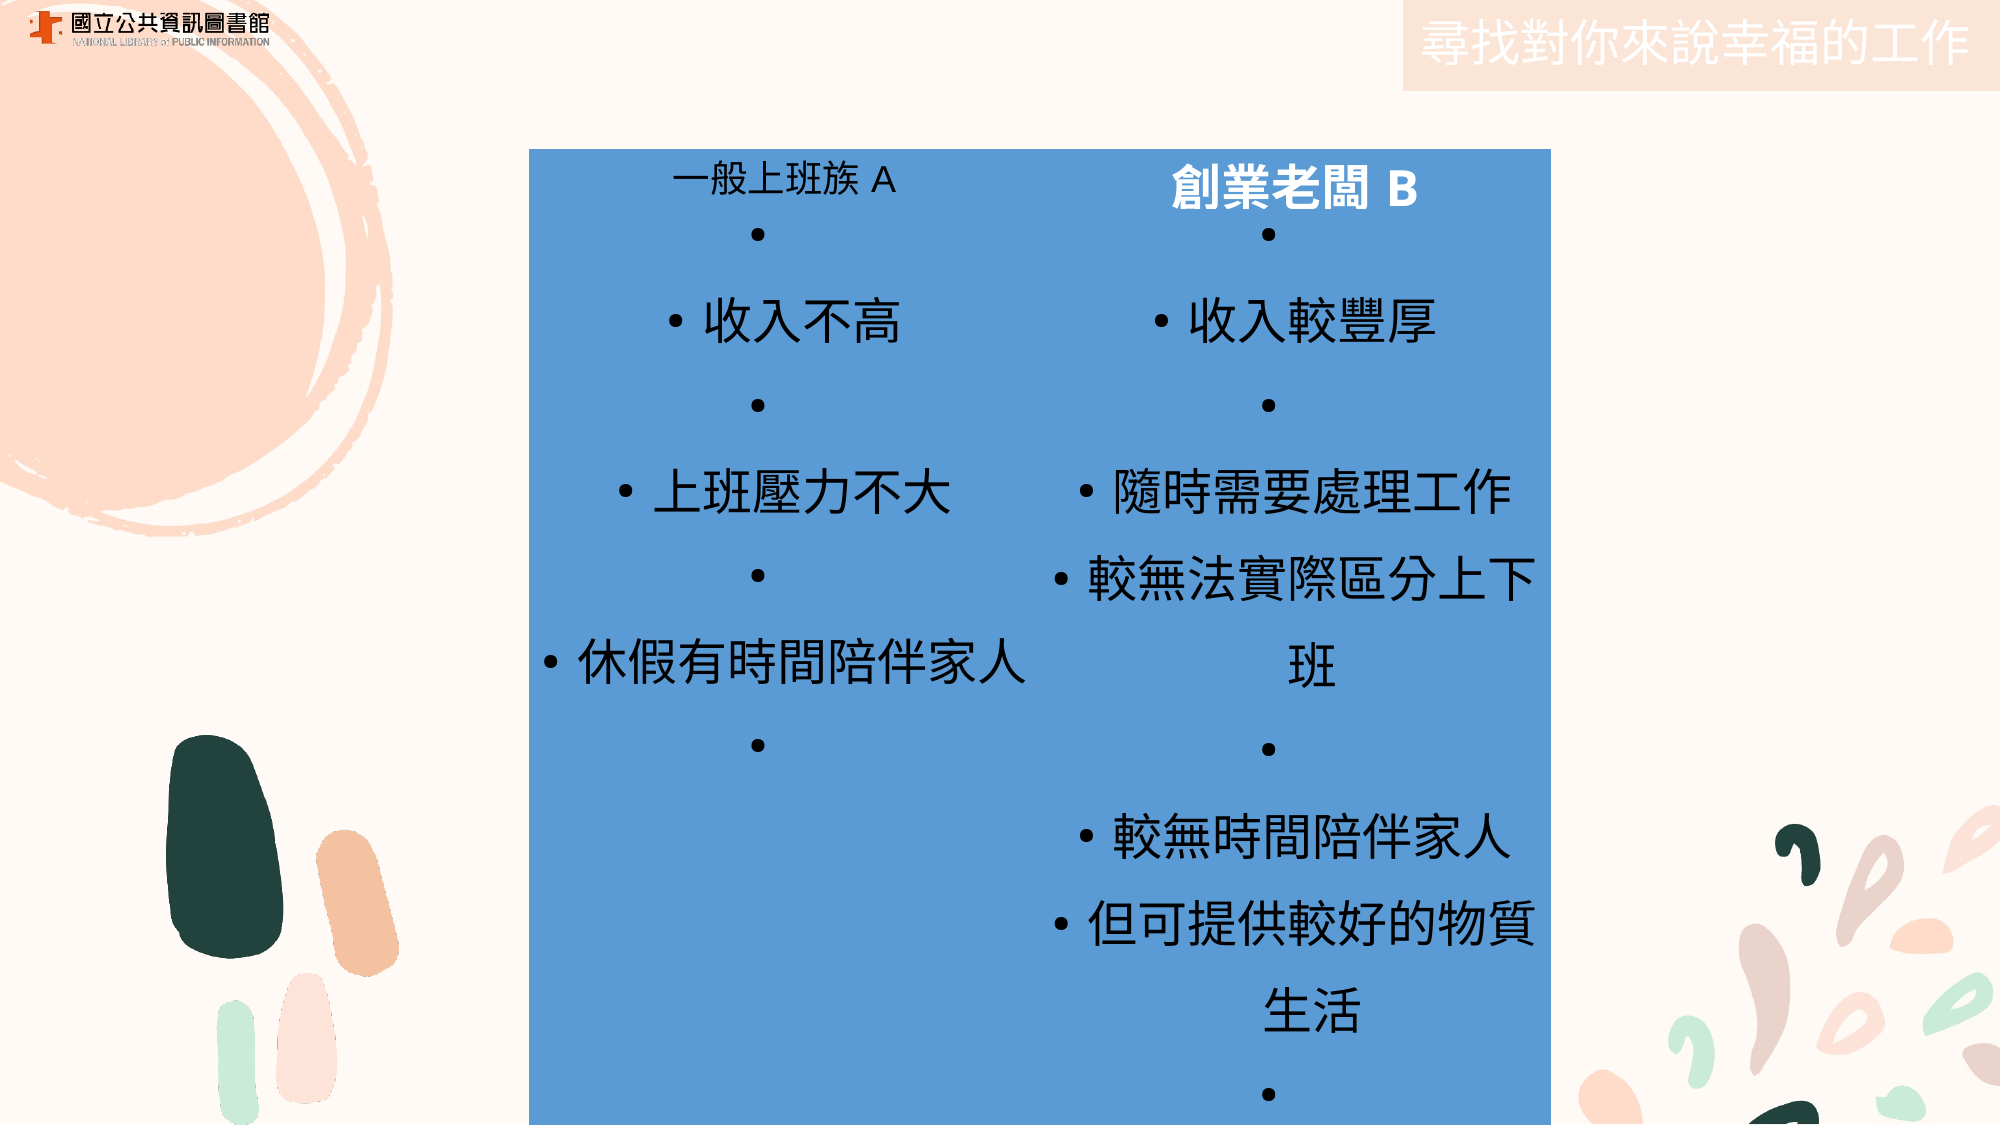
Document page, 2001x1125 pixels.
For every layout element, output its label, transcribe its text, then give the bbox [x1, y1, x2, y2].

table_cell 收入較豐厚 隨時需要處理工作 較無法實際區分上下班 較無時間陪伴家人 但可提供較好的物質生活 [1040, 209, 1551, 1125]
text_box [1403, 0, 2000, 91]
table_header 一般上班族A [529, 149, 1040, 209]
text_box 尋找對你來說幸福的工作 [1405, 0, 2000, 80]
picture [0, 0, 2000, 1125]
table_cell 收入不高 上班壓力不大 休假有時間陪伴家人 [529, 209, 1040, 1125]
table_header 創業老闆B [1040, 149, 1551, 209]
